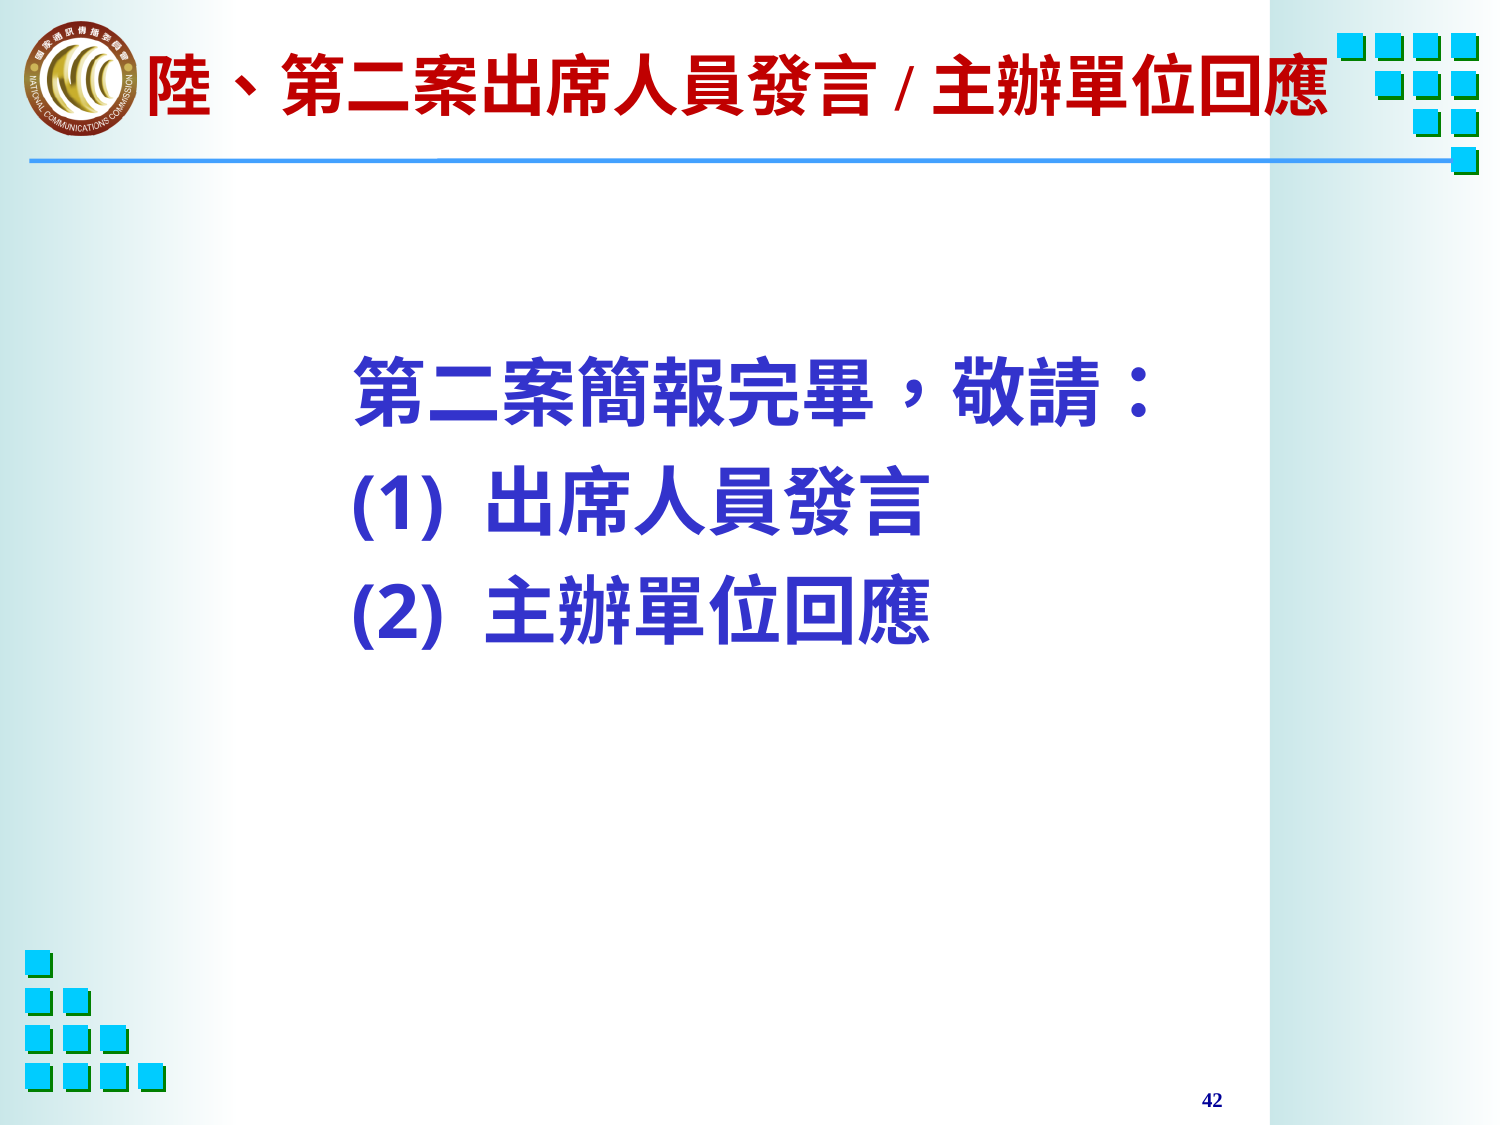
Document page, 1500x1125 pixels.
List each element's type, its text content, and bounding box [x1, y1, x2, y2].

list 第二案簡報完畢，敬請： (1) 出席人員發言 (2) 主辦單位回應 [336, 338, 1223, 669]
title 陸、第二案出席人員發言/主辦單位回應 [123, 7, 1353, 161]
